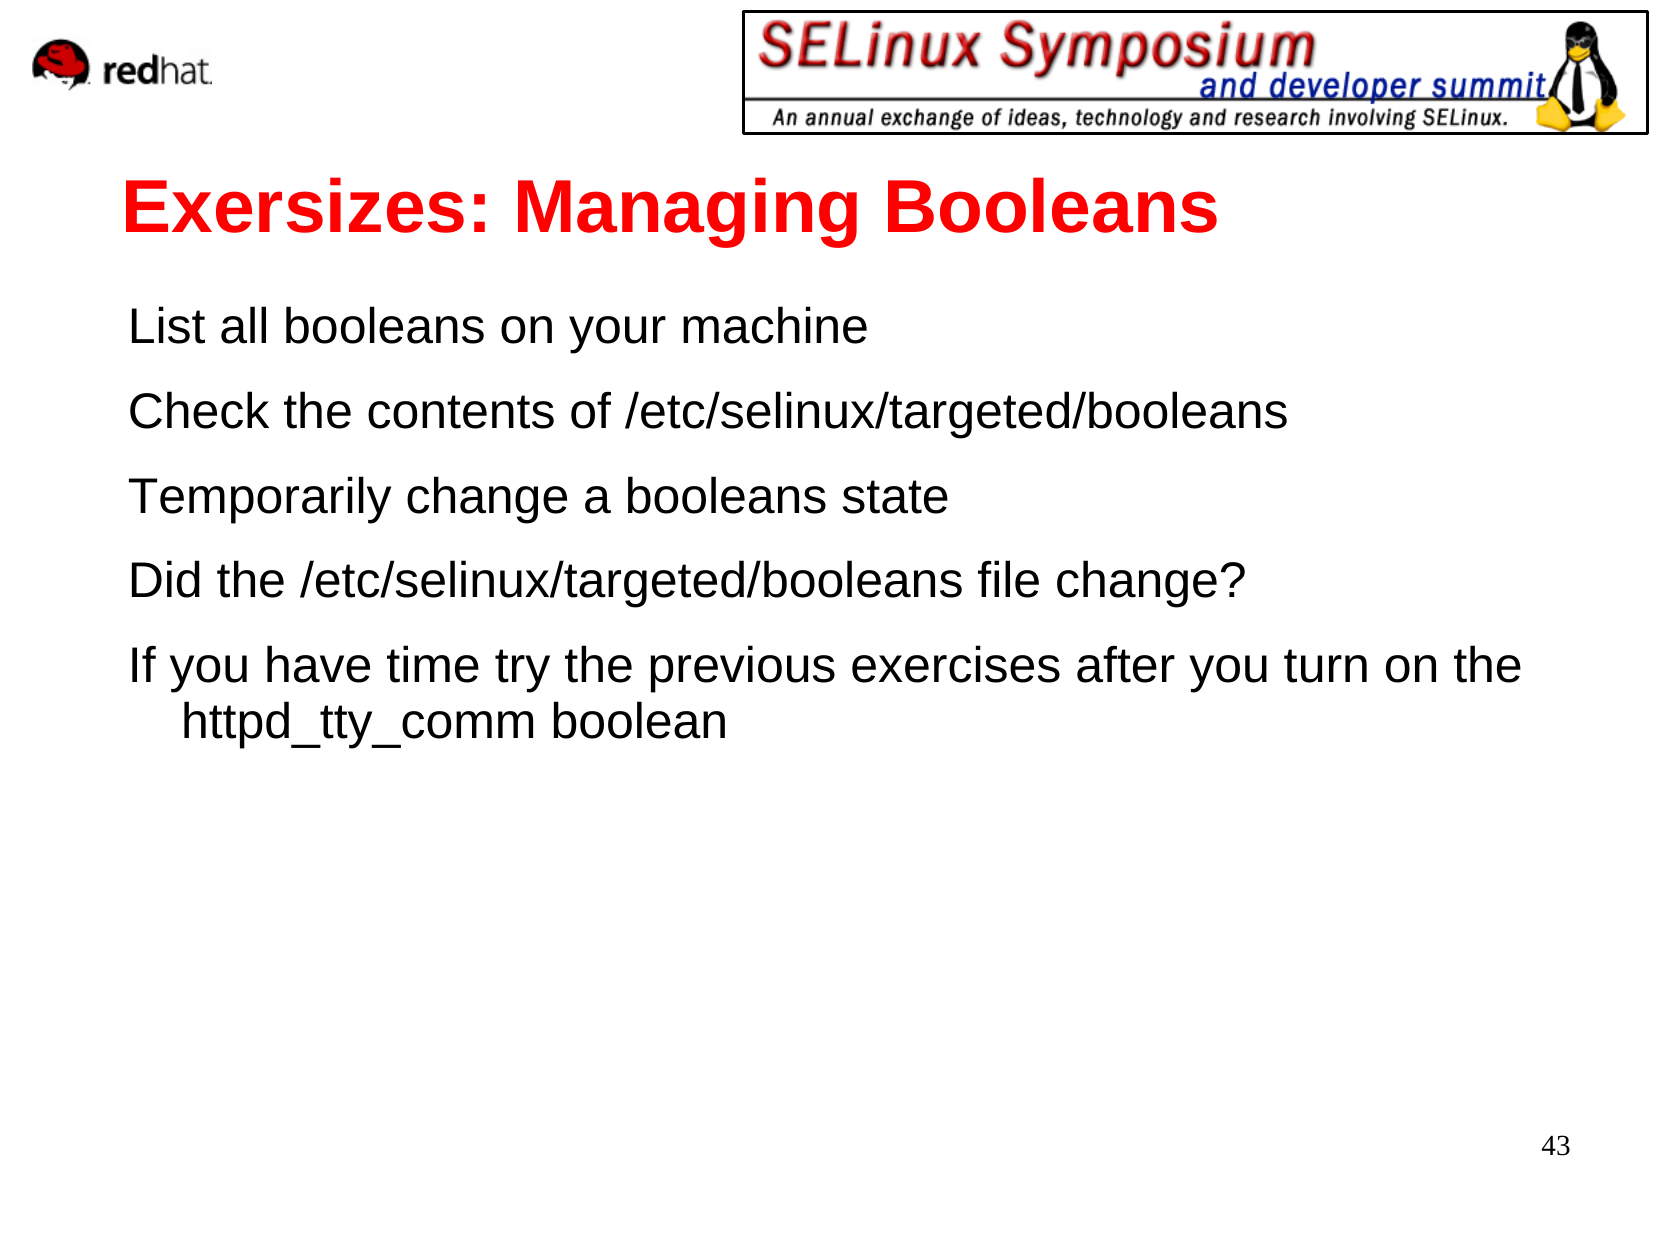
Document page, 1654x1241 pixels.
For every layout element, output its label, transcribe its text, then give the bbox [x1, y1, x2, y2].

picture [31, 37, 212, 98]
list List all booleans on your machine Check the contents of /etc/selinux/targeted/booleans Temporarily change a booleans state Did the /etc/selinux/targeted/booleans file change? If you have time try the previous exercises after you turn on the httpd_tty_comm boolean [110, 298, 1602, 1172]
title Exersizes: Managing Booleans [121, 102, 1534, 298]
picture [745, 13, 1646, 132]
